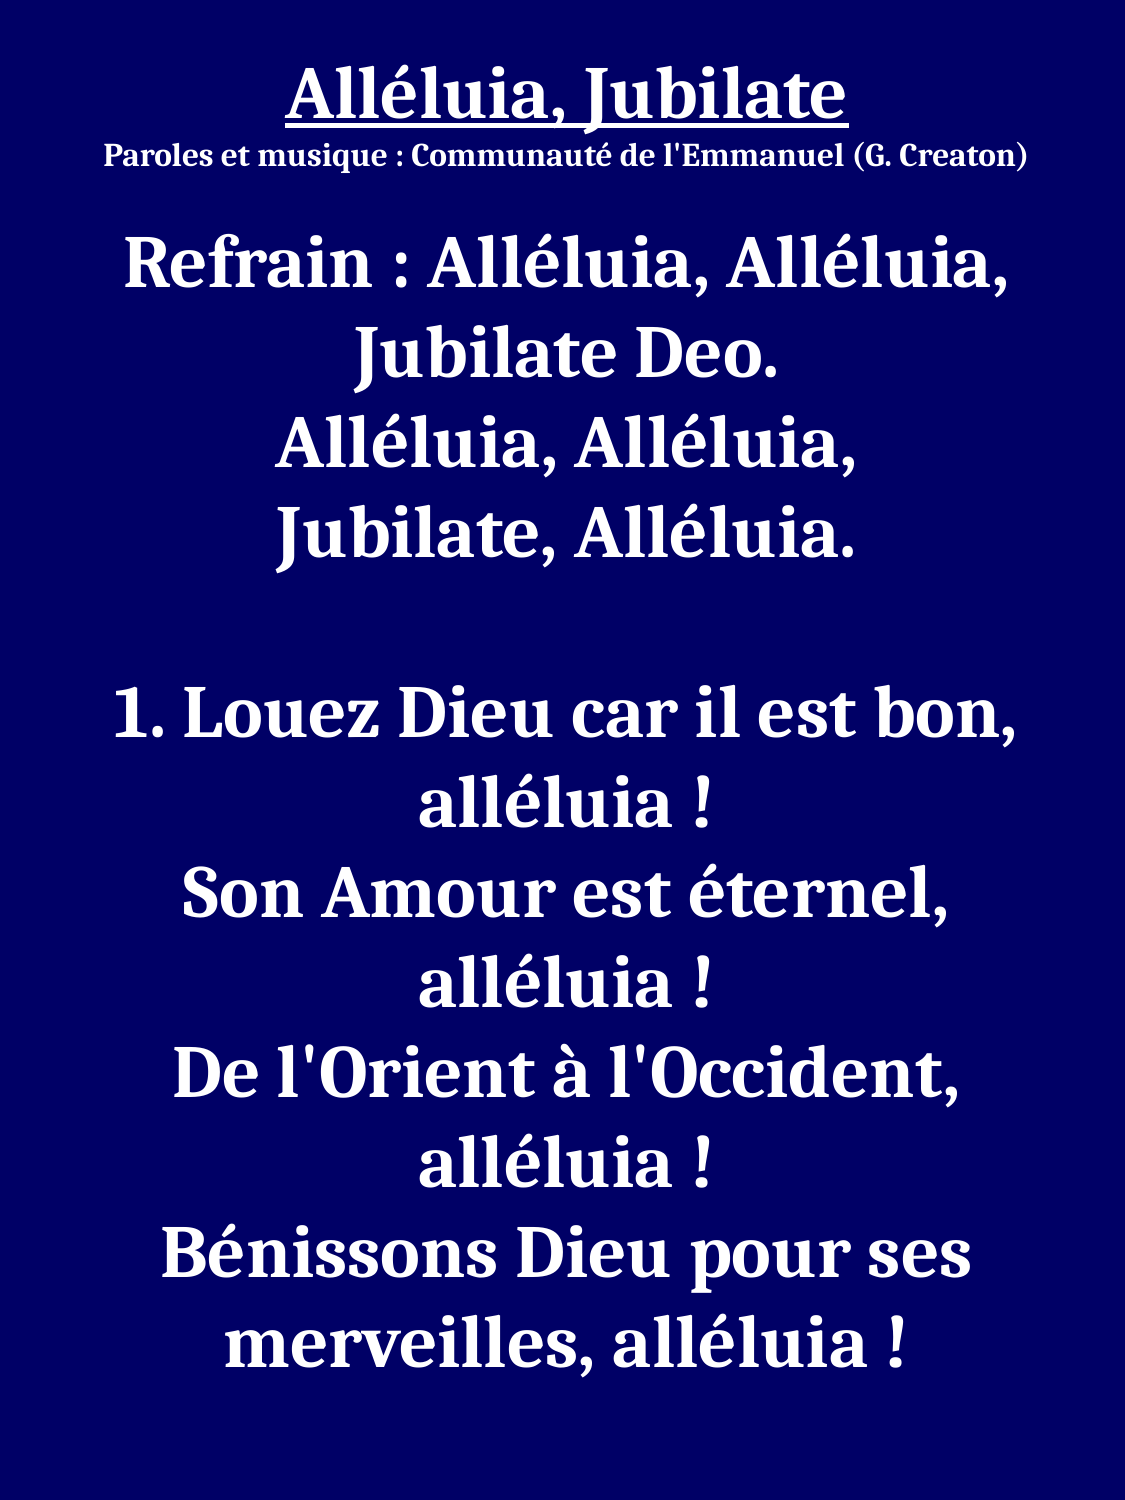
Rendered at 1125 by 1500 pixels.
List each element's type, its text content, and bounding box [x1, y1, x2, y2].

text_box Alléluia, Jubilate Paroles et musique : Communauté de l'Emmanuel (G. Creaton) Refrain : Alléluia, Alléluia, Jubilate Deo. Alléluia, Alléluia, Jubilate, Alléluia. 1. Louez Dieu car il est bon, alléluia ! Son Amour est éternel, alléluia ! De l'Orient à l'Occident, alléluia ! Bénissons Dieu pour ses merveilles, alléluia ! [23, 35, 1111, 1391]
